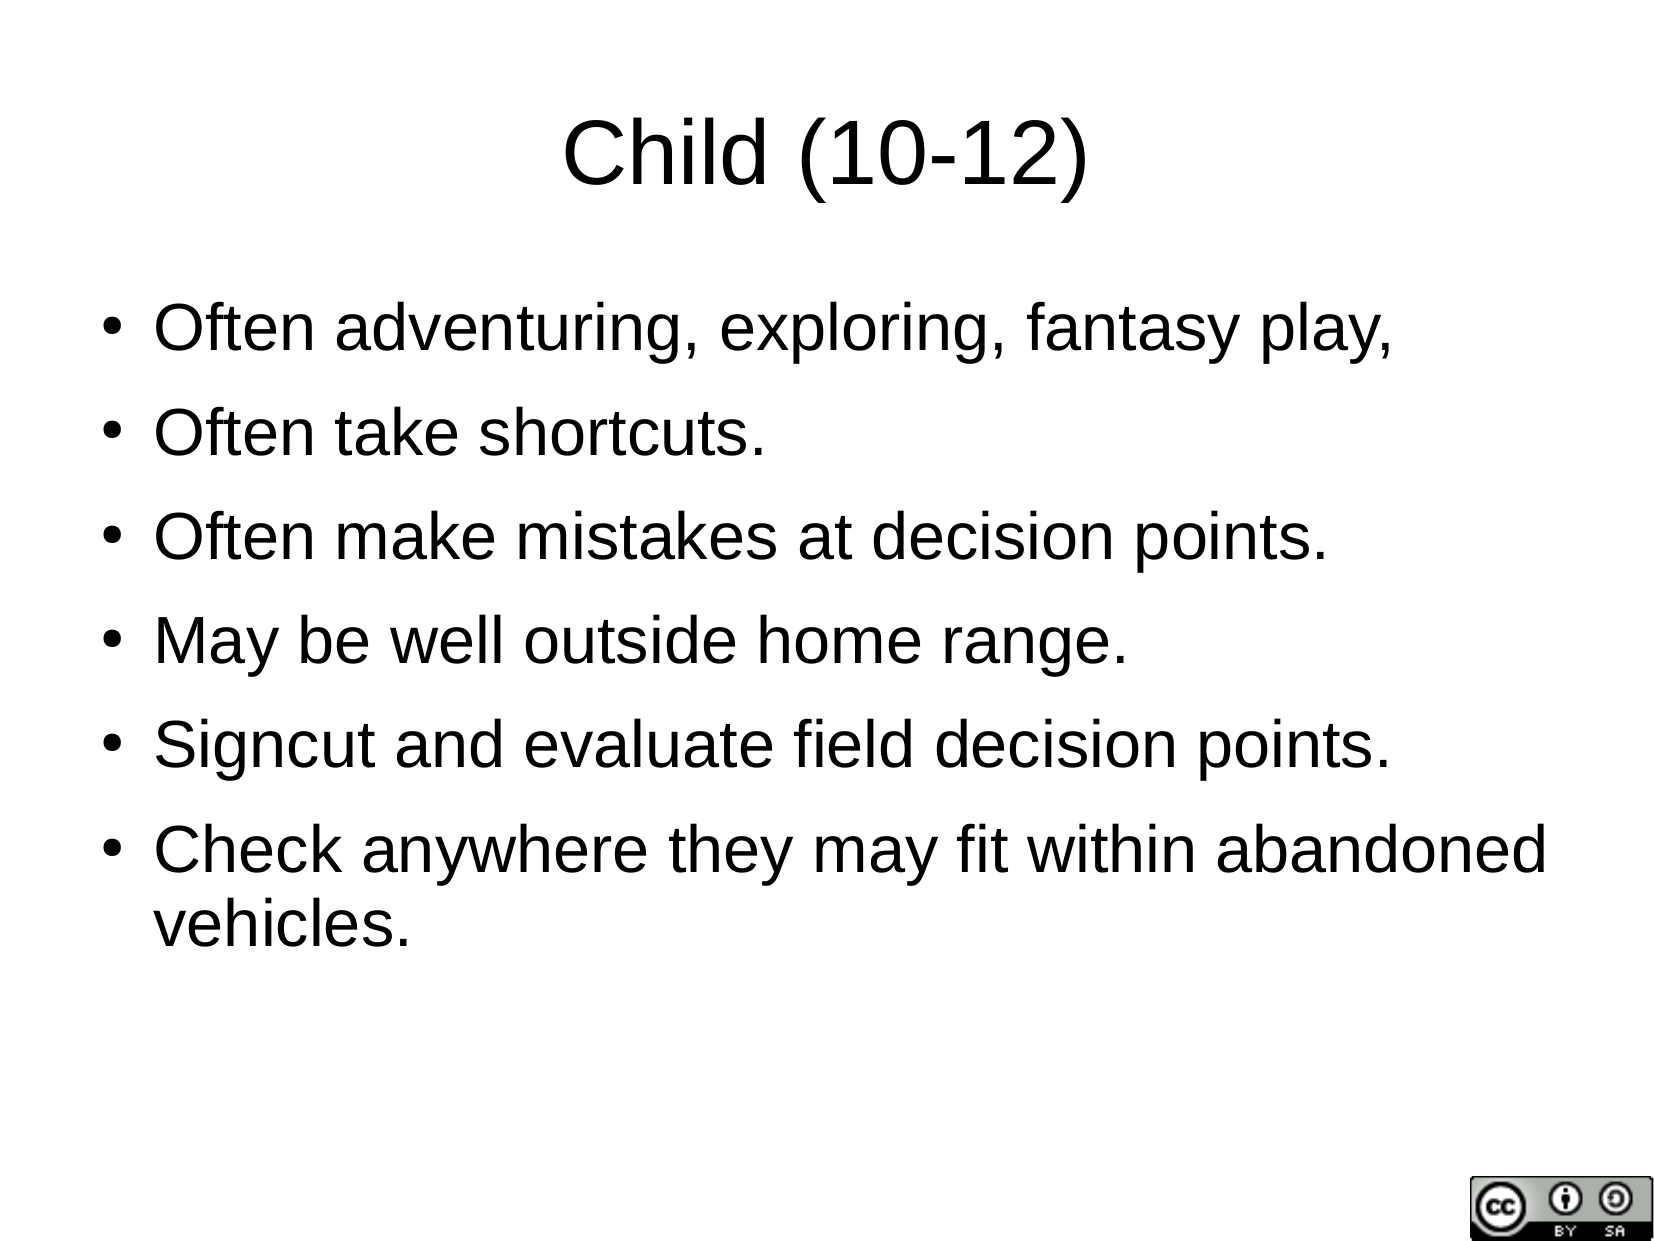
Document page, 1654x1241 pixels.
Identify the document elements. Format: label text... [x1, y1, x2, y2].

list Often adventuring, exploring, fantasy play, Often take shortcuts. Often make mistakes at decision points. May be well outside home range. Signcut and evaluate field decision points. Check anywhere they may fit within abandoned vehicles. [82, 290, 1571, 1010]
picture [1470, 1176, 1654, 1241]
title Child (10-12) [82, 49, 1571, 257]
